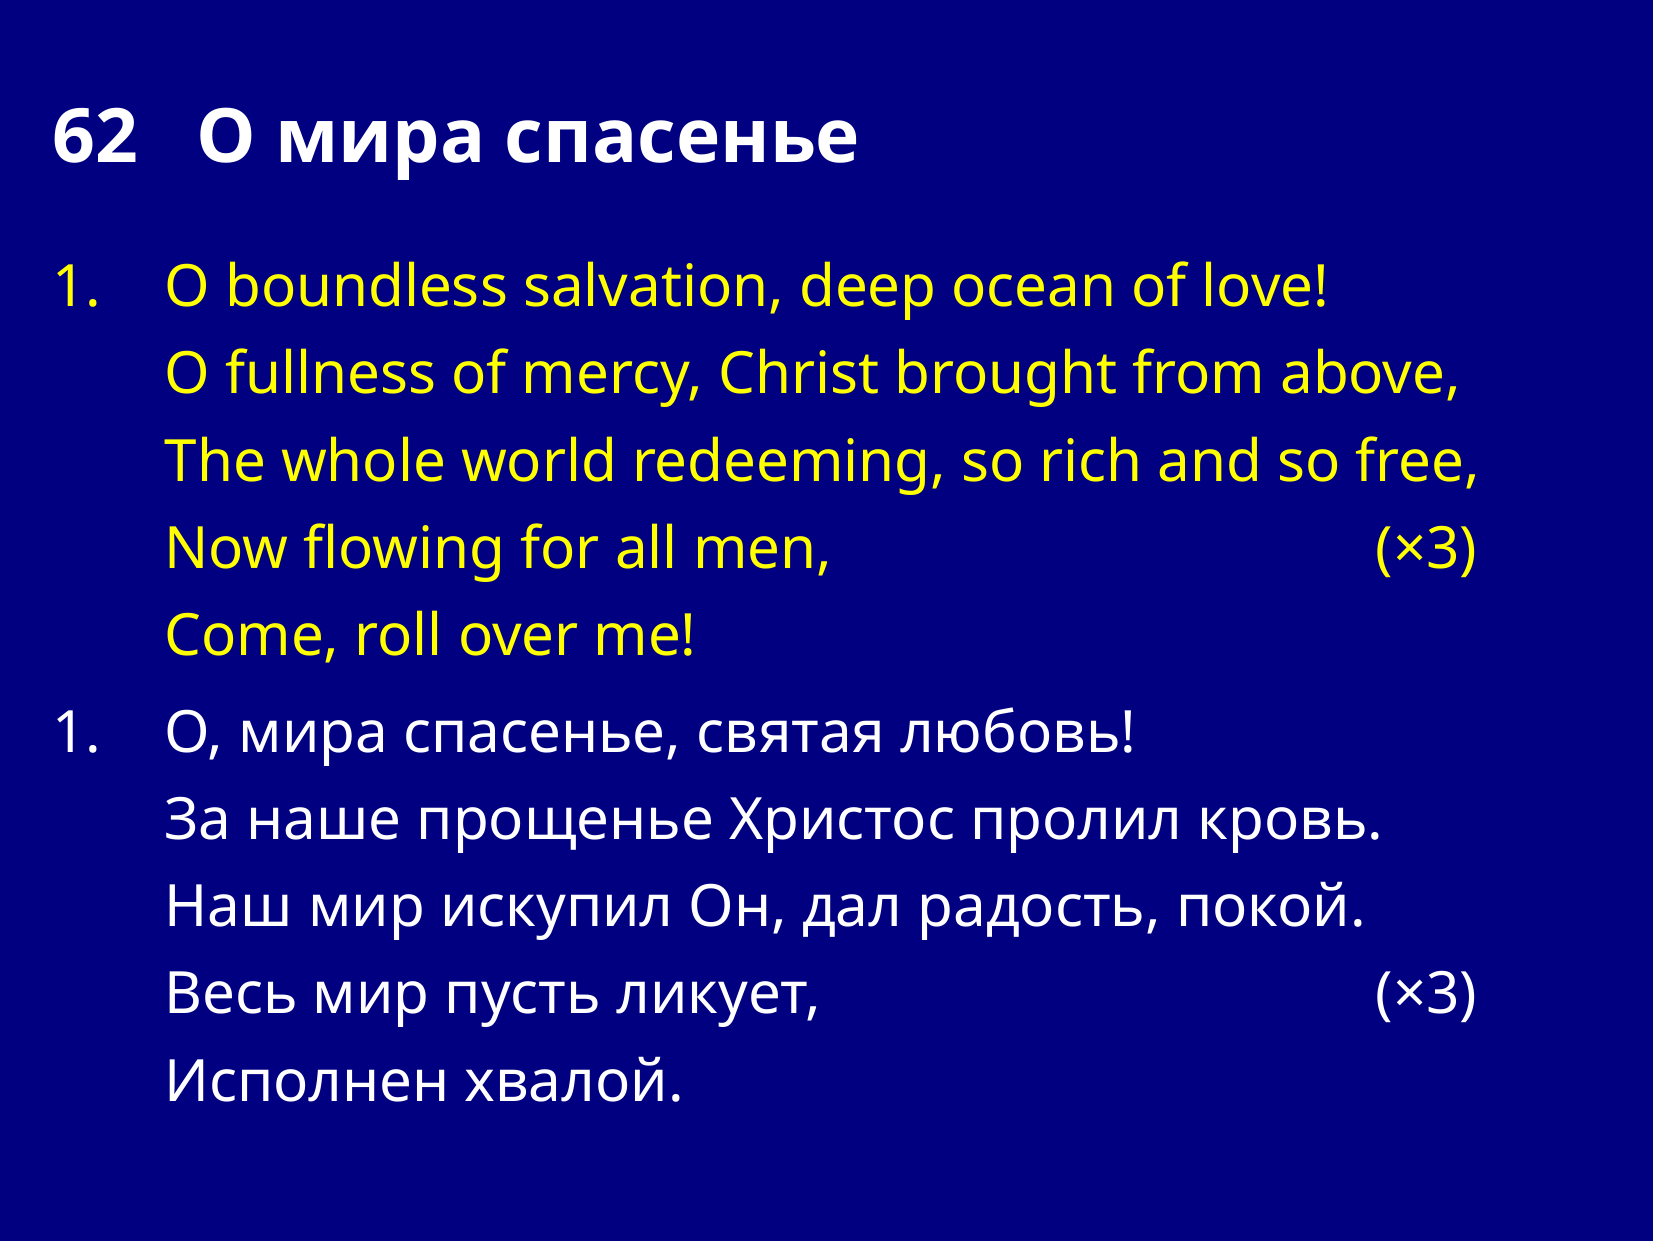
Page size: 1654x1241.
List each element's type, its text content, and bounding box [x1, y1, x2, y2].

text_box 1. О, мира спасенье, святая любовь! За наше прощенье Христос пролил кровь. Наш мир искупил Он, дал радость, покой. Весь мир пусть ликует, (×3) Исполнен хвалой. [37, 675, 1653, 1163]
text_box 1. O boundless salvation, deep ocean of love! O fullness of mercy, Christ brought from above, The whole world redeeming, so rich and so free, Now flowing for all men, (×3) Come, roll over me! [37, 150, 1653, 638]
text_box 62 О мира спасенье [37, 75, 1576, 188]
